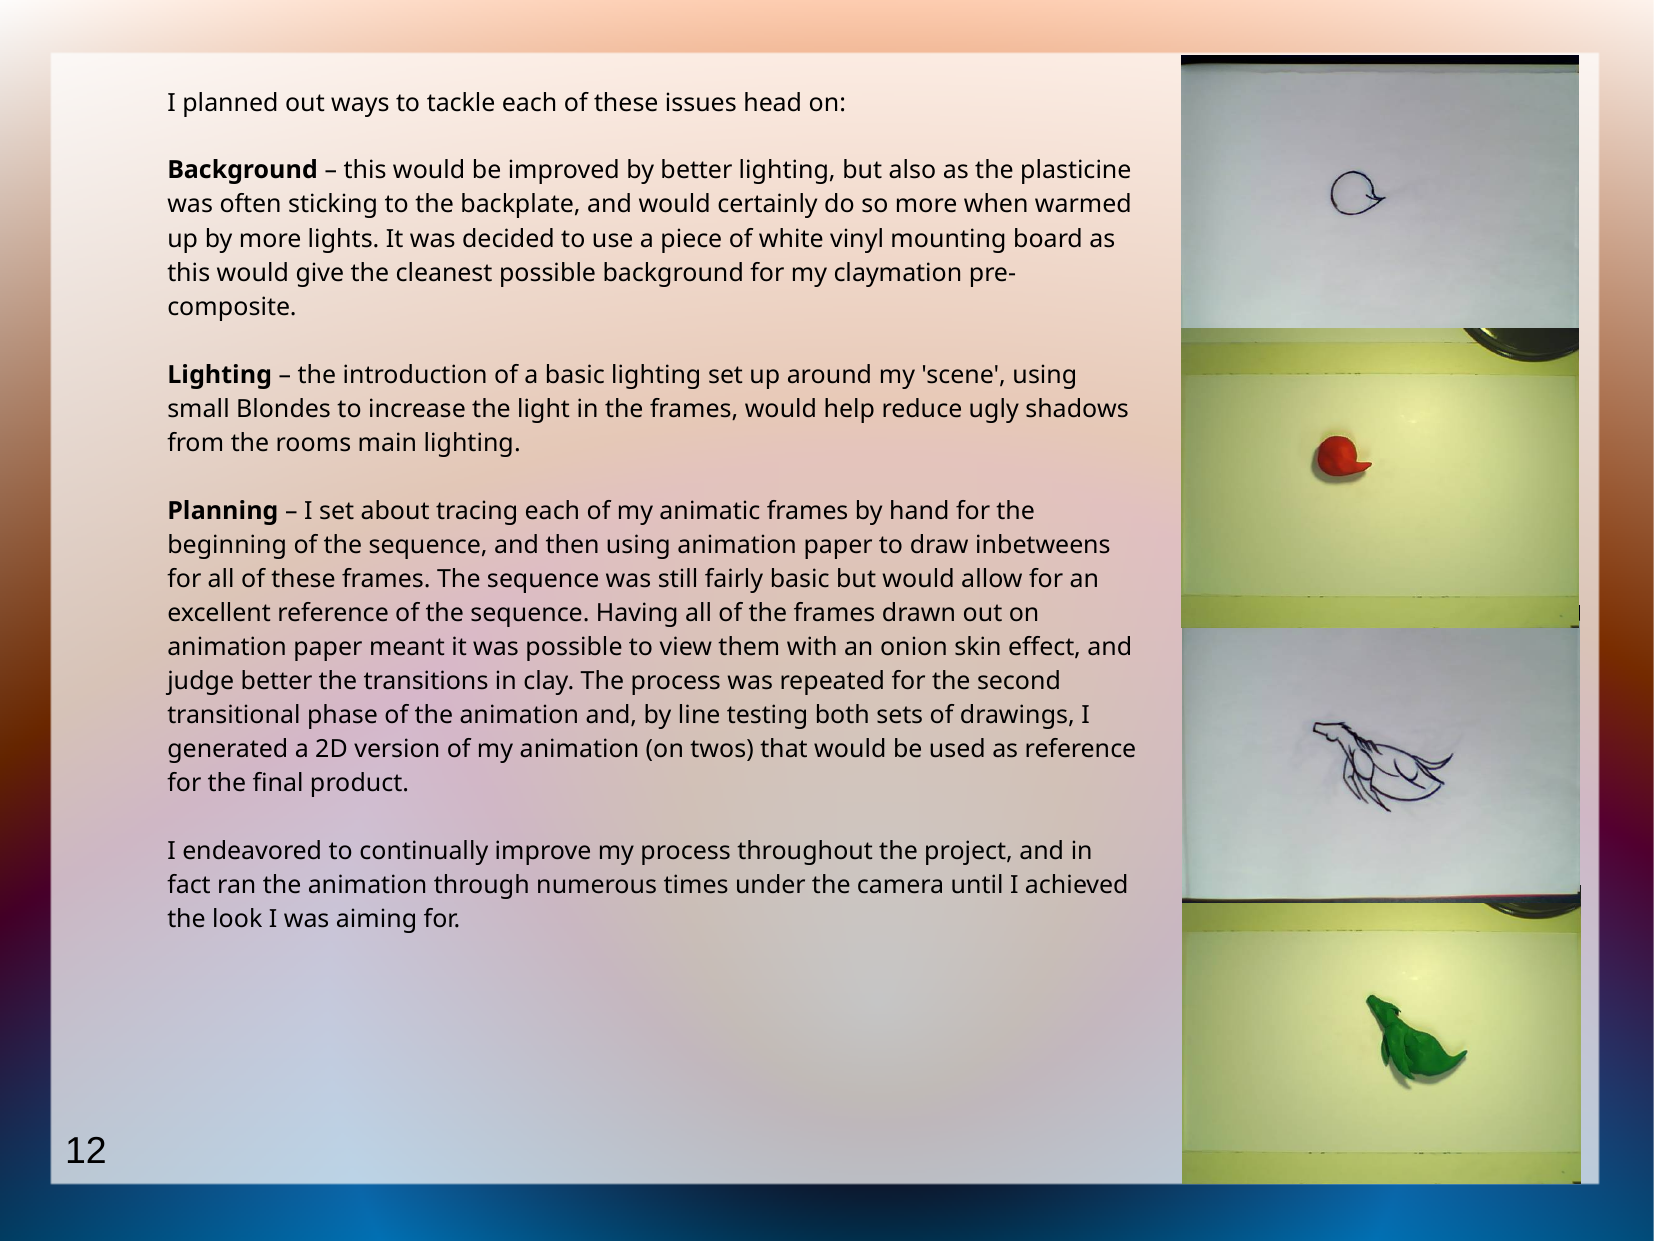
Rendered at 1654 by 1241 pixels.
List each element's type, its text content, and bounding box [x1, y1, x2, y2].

picture [0, 0, 1654, 1241]
text_box I planned out ways to tackle each of these issues head on: Background – this would be improved by better lighting, but also as the plasticine was often sticking to the backplate, and would certainly do so more when warmed up by more lights. It was decided to use a piece of white vinyl mounting board as this would give the cleanest possible background for my claymation pre-composite. Lighting – the introduction of a basic lighting set up around my 'scene', using small Blondes to increase the light in the frames, would help reduce ugly shadows from the rooms main lighting. Planning – I set about tracing each of my animatic frames by hand for the beginning of the sequence, and then using animation paper to draw inbetweens for all of these frames. The sequence was still fairly basic but would allow for an excellent reference of the sequence. Having all of the frames drawn out on animation paper meant it was possible to view them with an onion skin effect, and judge better the transitions in clay. The process was repeated for the second transitional phase of the animation and, by line testing both sets of drawings, I generated a 2D version of my animation (on twos) that would be used as reference for the final product. I endeavored to continually improve my process throughout the project, and in fact ran the animation through numerous times under the camera until I achieved the look I was aiming for. [152, 76, 1157, 1241]
text_box <number> [50, 1122, 152, 1193]
